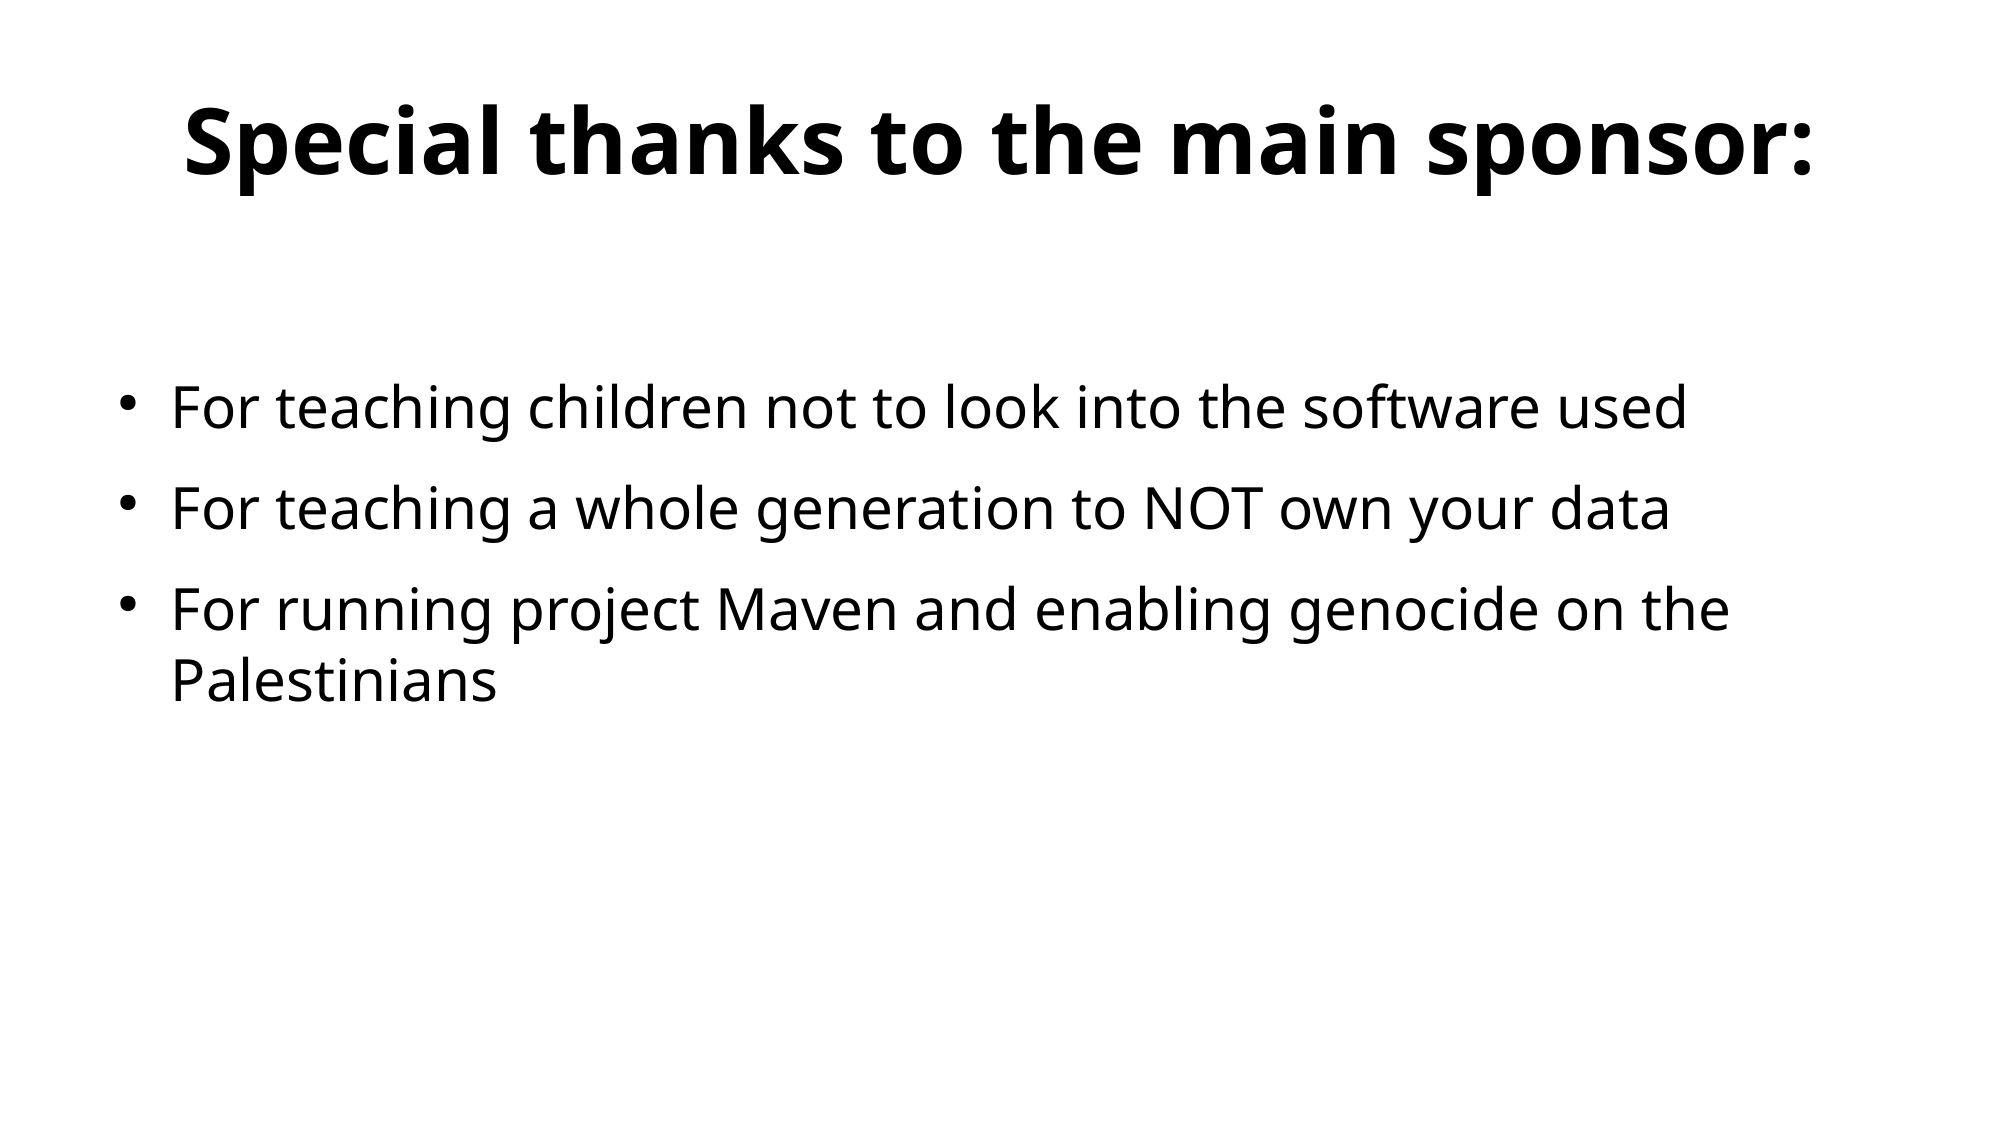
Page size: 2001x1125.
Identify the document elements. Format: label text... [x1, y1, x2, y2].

list For teaching children not to look into the software used For teaching a whole generation to NOT own your data For running project Maven and enabling genocide on the Palestinians [99, 263, 1900, 916]
title Special thanks to the main sponsor: [99, 44, 1900, 233]
